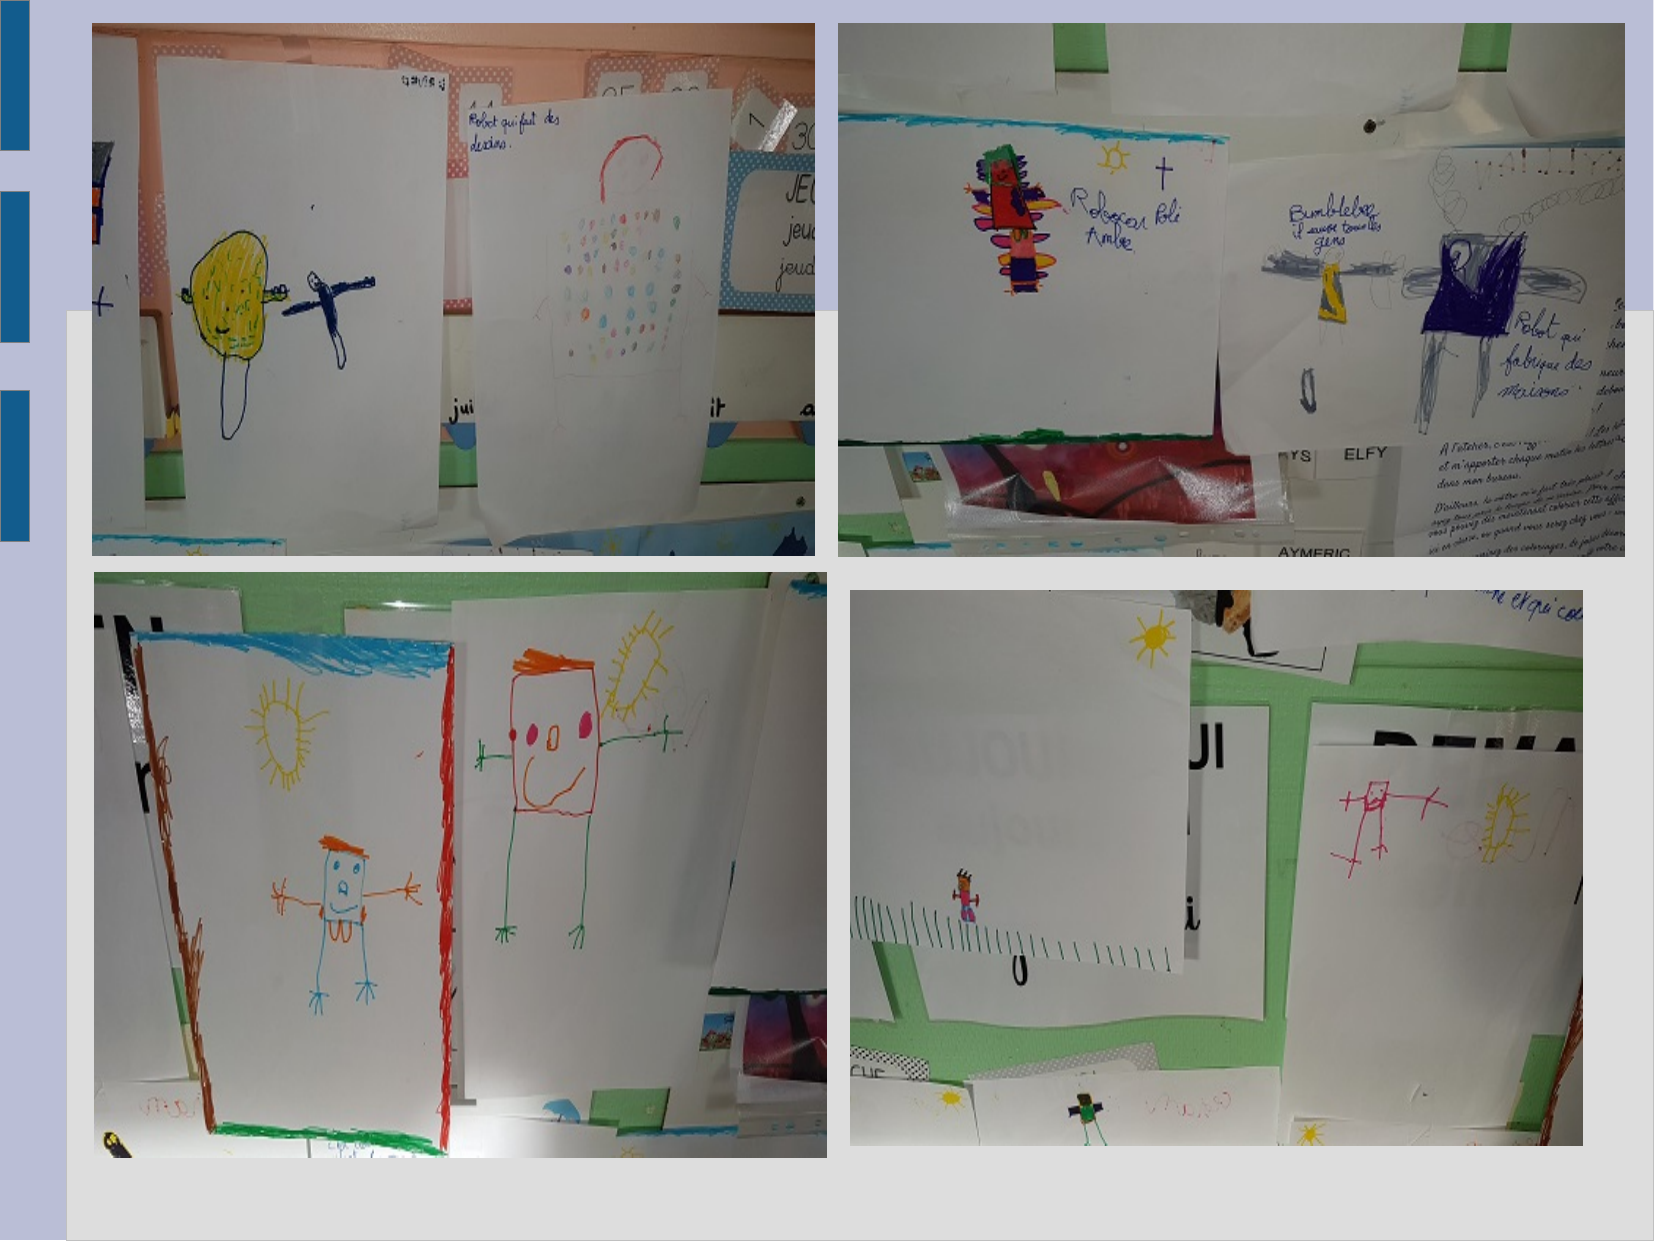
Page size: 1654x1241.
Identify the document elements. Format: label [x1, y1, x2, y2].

picture [838, 23, 1625, 557]
picture [92, 23, 815, 556]
picture [94, 572, 827, 1158]
picture [850, 590, 1583, 1146]
